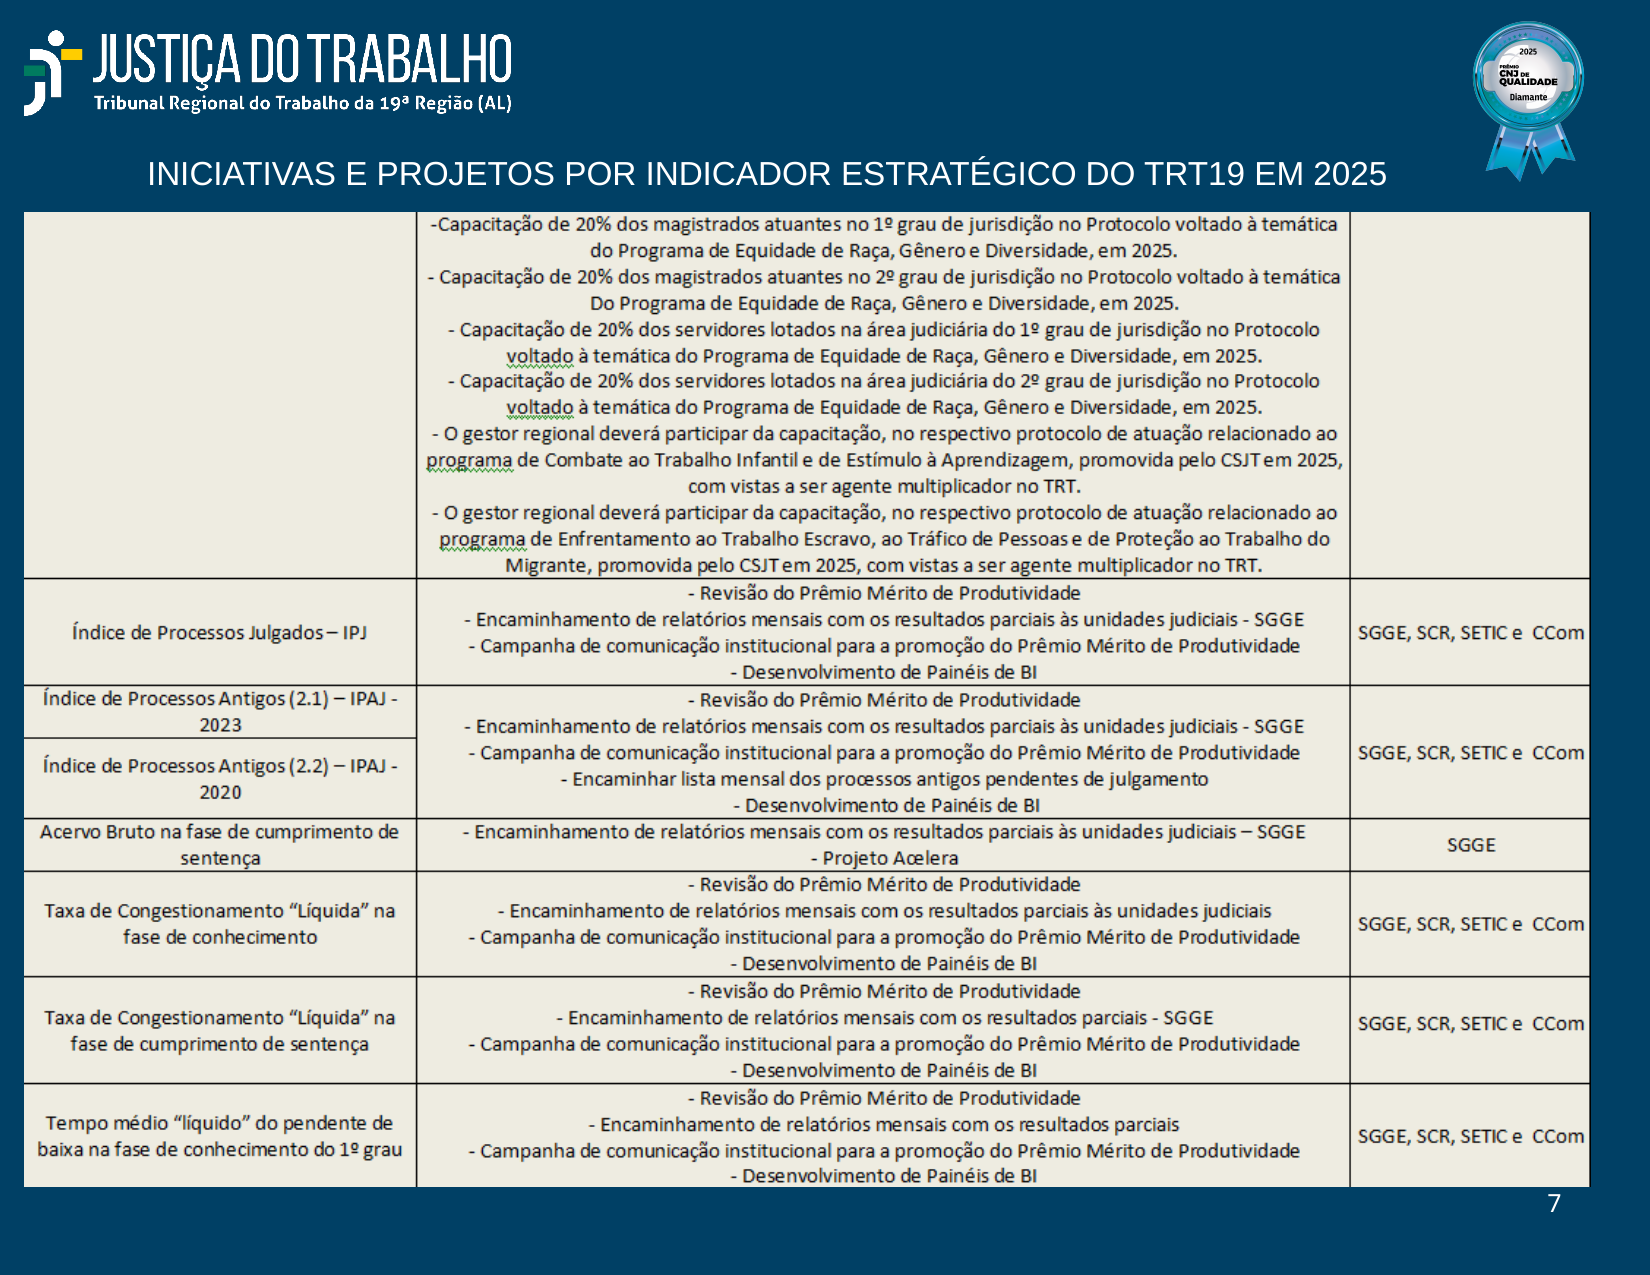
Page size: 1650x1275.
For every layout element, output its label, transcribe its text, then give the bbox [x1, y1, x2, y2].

picture [24, 30, 511, 116]
picture [1472, 20, 1585, 183]
picture [24, 212, 1591, 1187]
text_box INICIATIVAS E PROJETOS POR INDICADOR ESTRATÉGICO DO TRT19 EM 2025 [131, 144, 1447, 200]
